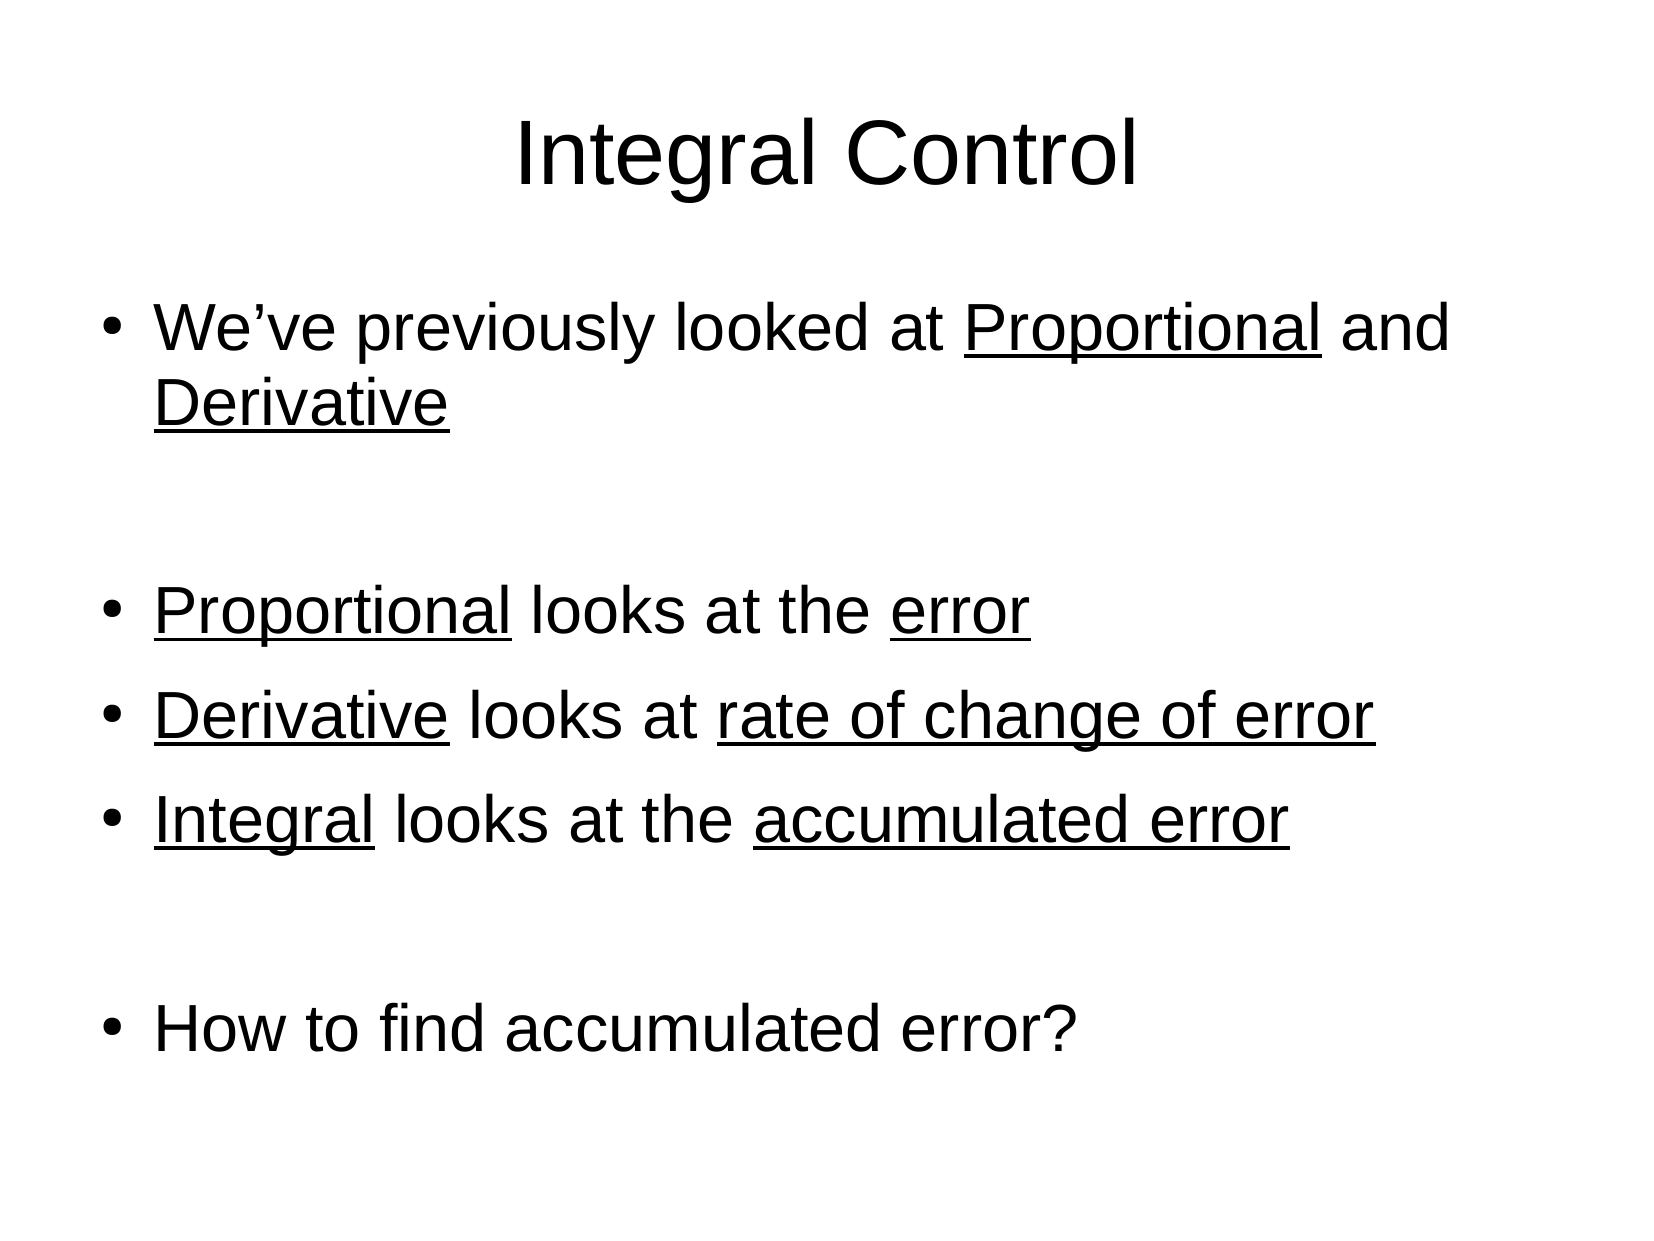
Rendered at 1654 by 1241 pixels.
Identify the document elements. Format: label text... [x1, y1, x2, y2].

title Integral Control [82, 49, 1571, 257]
list We’ve previously looked at Proportional and Derivative Proportional looks at the error Derivative looks at rate of change of error Integral looks at the accumulated error How to find accumulated error? [82, 290, 1571, 1087]
